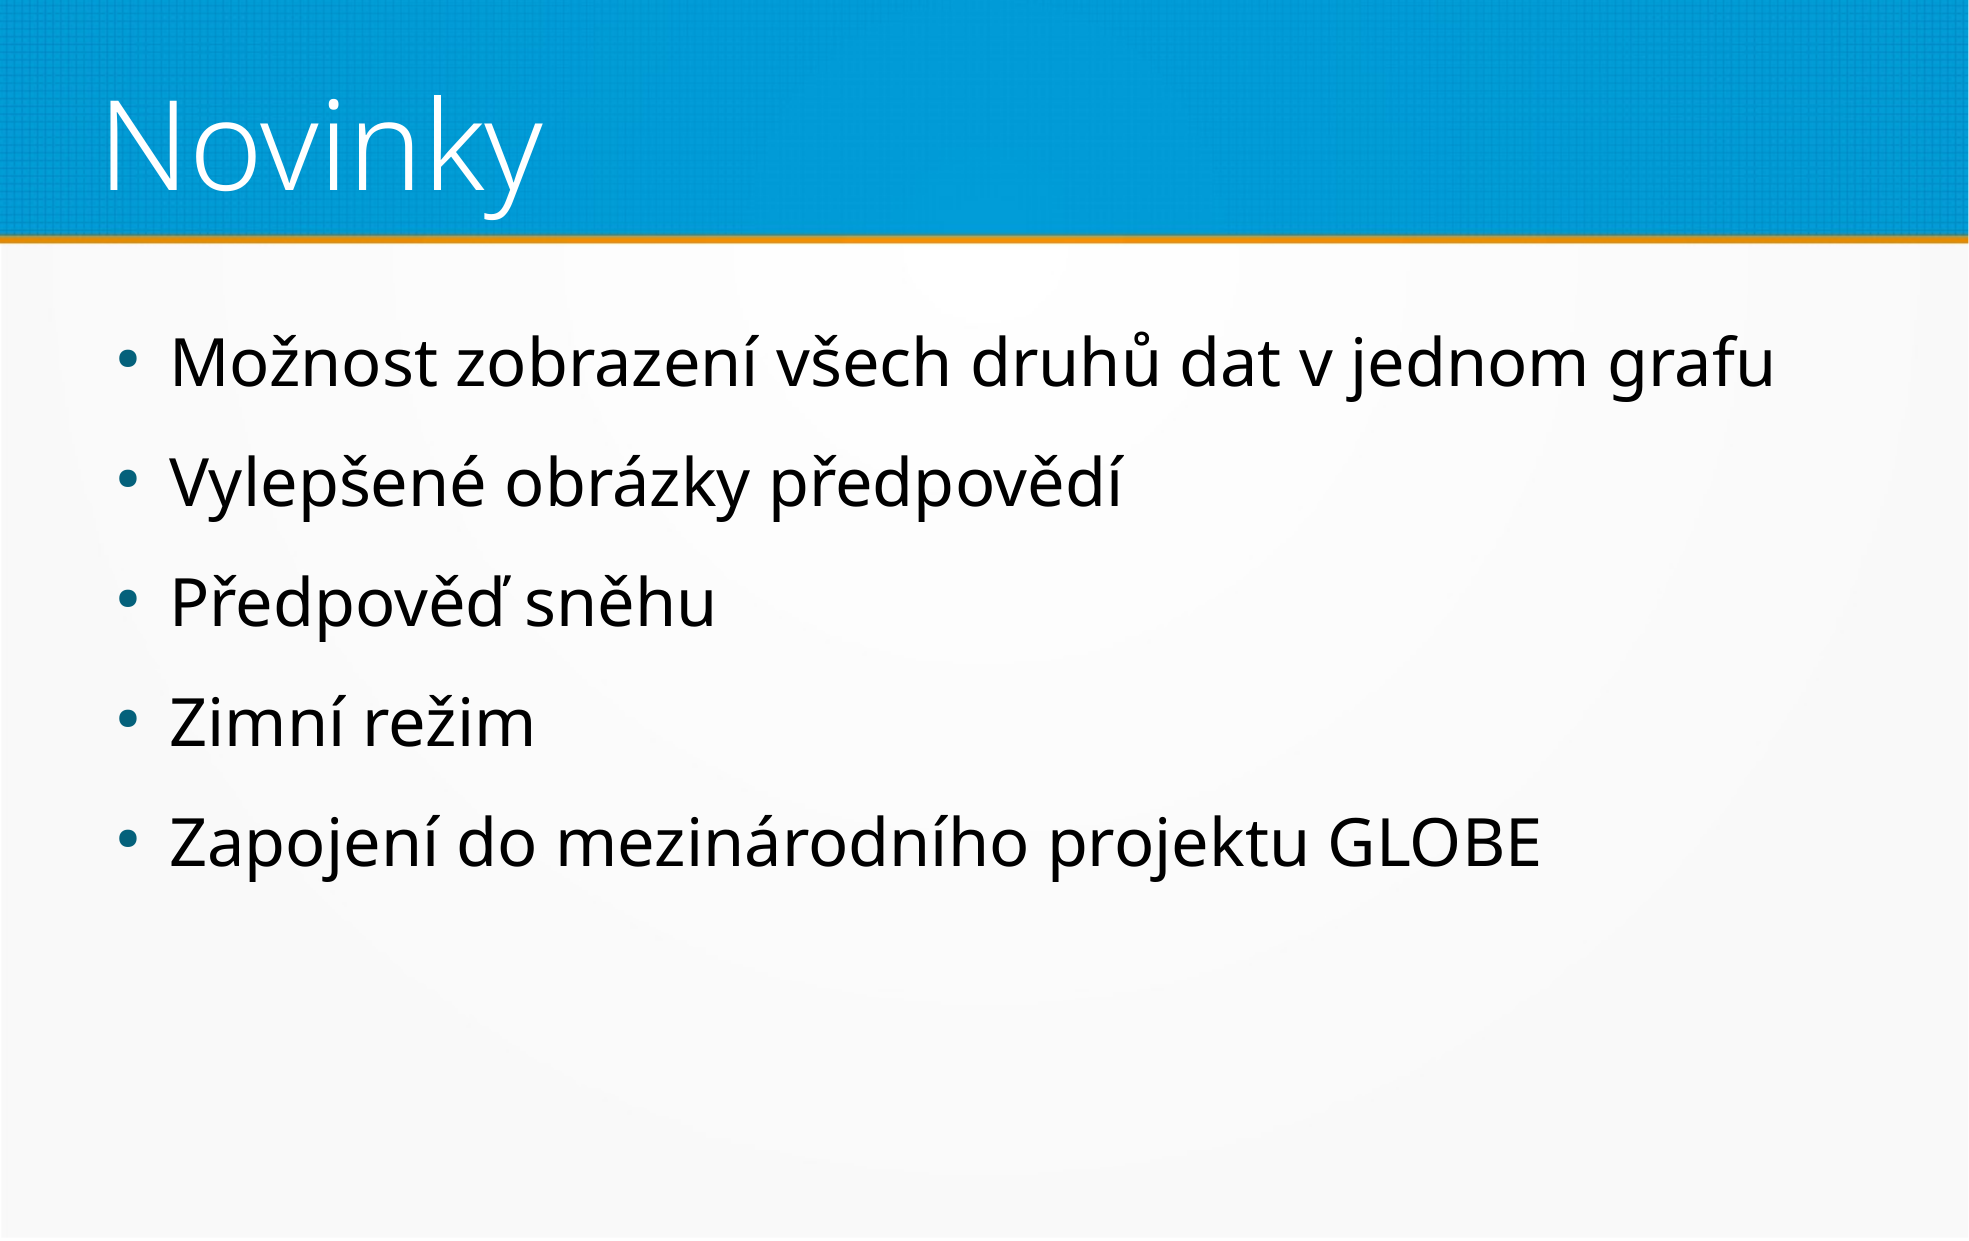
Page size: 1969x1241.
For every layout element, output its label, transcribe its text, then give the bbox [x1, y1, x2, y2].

list Možnost zobrazení všech druhů dat v jednom grafu Vylepšené obrázky předpovědí Předpověď sněhu Zimní režim Zapojení do mezinárodního projektu GLOBE [98, 315, 1861, 1081]
title Novinky [98, 19, 1870, 227]
picture [0, 233, 1969, 1241]
